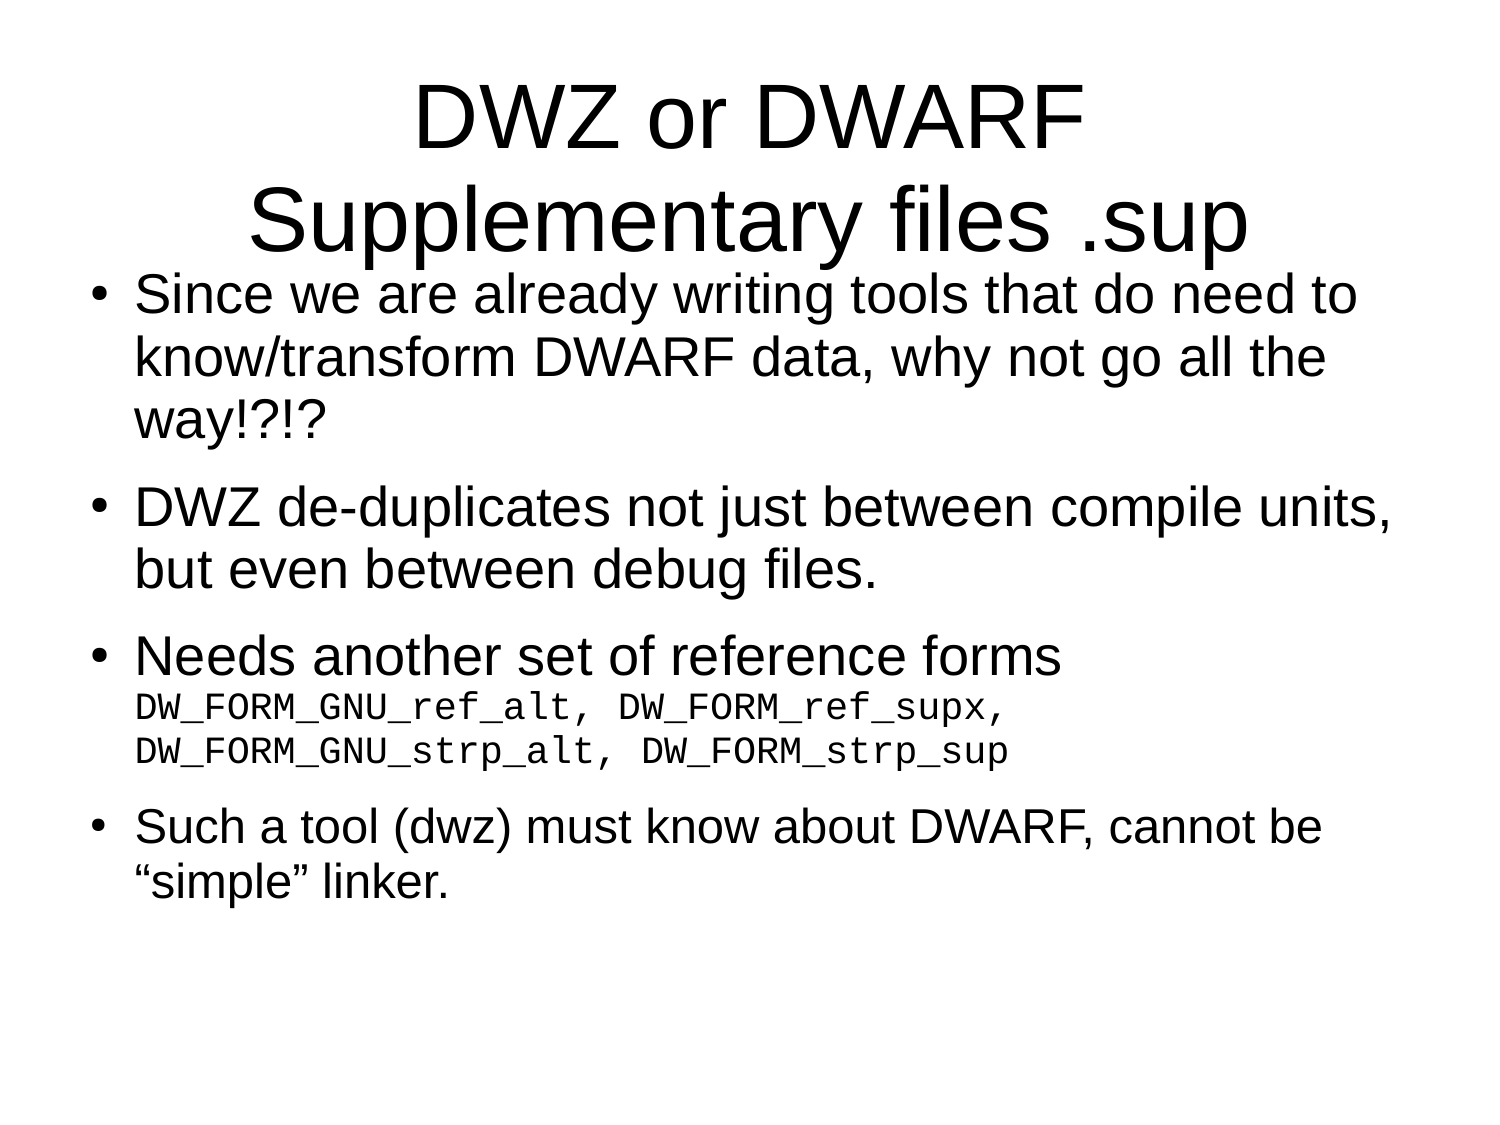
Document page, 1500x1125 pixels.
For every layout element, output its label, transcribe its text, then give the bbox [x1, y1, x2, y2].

title DWZ or DWARF Supplementary files .sup [103, 59, 1397, 263]
list Since we are already writing tools that do need to know/transform DWARF data, why not go all the way!?!? DWZ de-duplicates not just between compile units, but even between debug files. Needs another set of reference forms DW_FORM_GNU_ref_alt, DW_FORM_ref_supx, DW_FORM_GNU_strp_alt, DW_FORM_strp_sup Such a tool (dwz) must know about DWARF, cannot be “simple” linker. [75, 263, 1425, 916]
